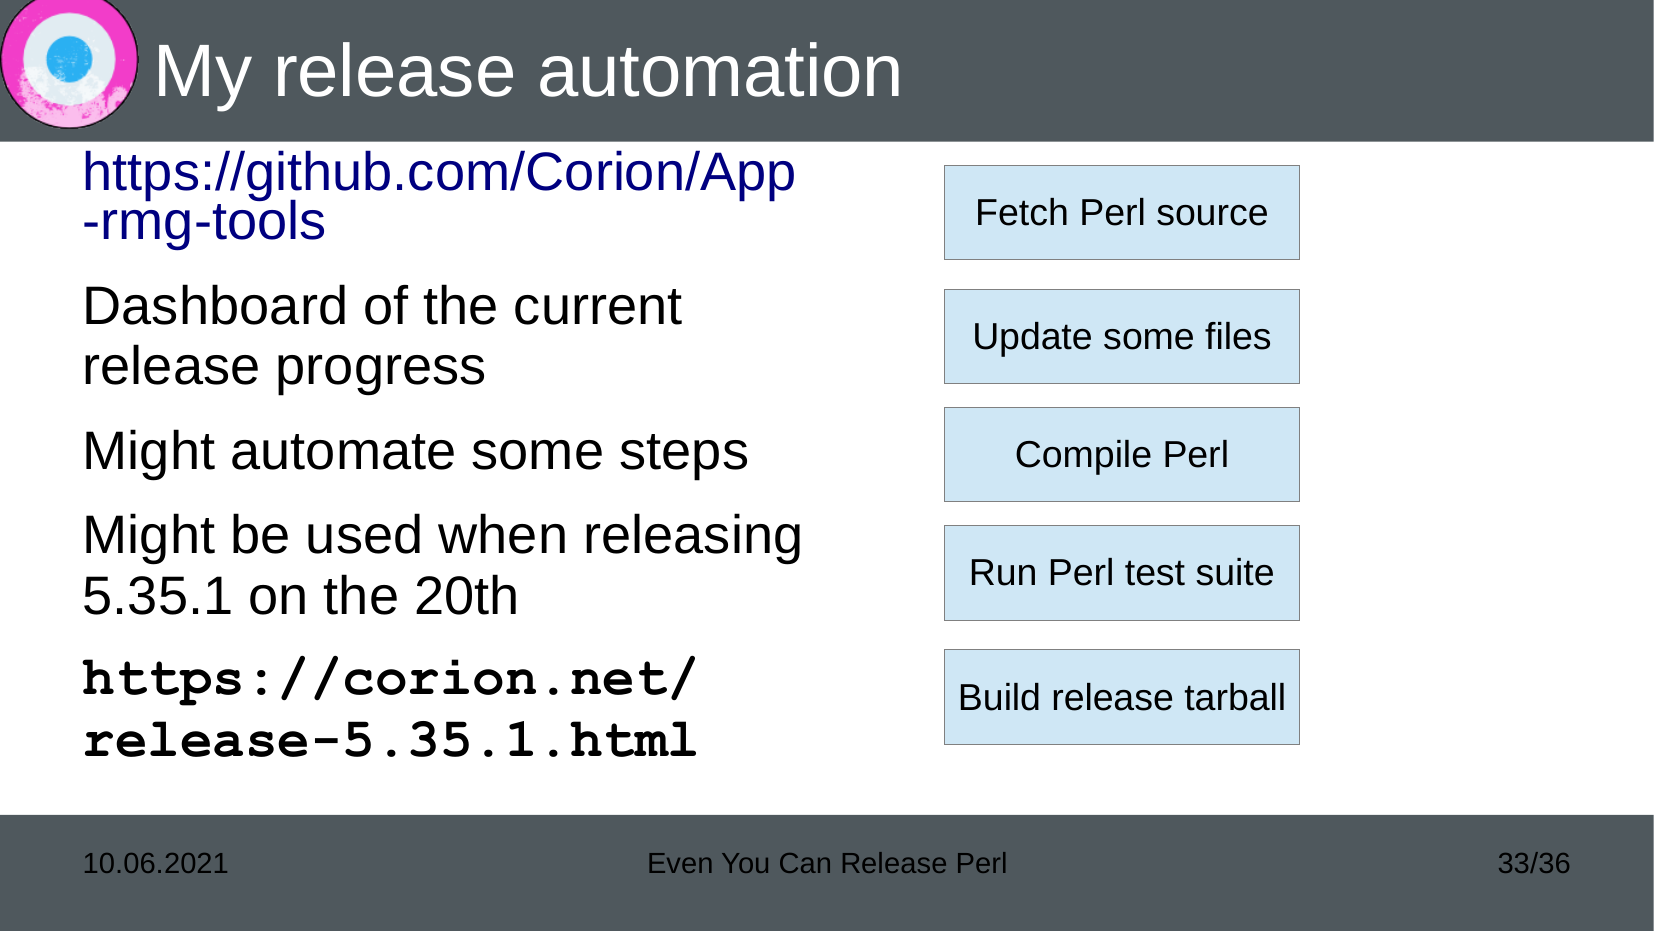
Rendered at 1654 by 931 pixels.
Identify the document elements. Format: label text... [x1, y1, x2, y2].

text_box Compile Perl [944, 407, 1300, 502]
picture [0, 0, 228, 148]
list https://github.com/Corion/App-rmg-tools Dashboard of the current release progress Might automate some steps Might be used when releasing 5.35.1 on the 20th https://corion.net/release-5.35.1.html [82, 141, 809, 815]
text_box Fetch Perl source [944, 165, 1300, 260]
text_box Update some files [944, 289, 1300, 384]
title My release automation [153, 5, 1654, 136]
text_box Run Perl test suite [944, 525, 1300, 621]
text_box Build release tarball [944, 649, 1300, 745]
